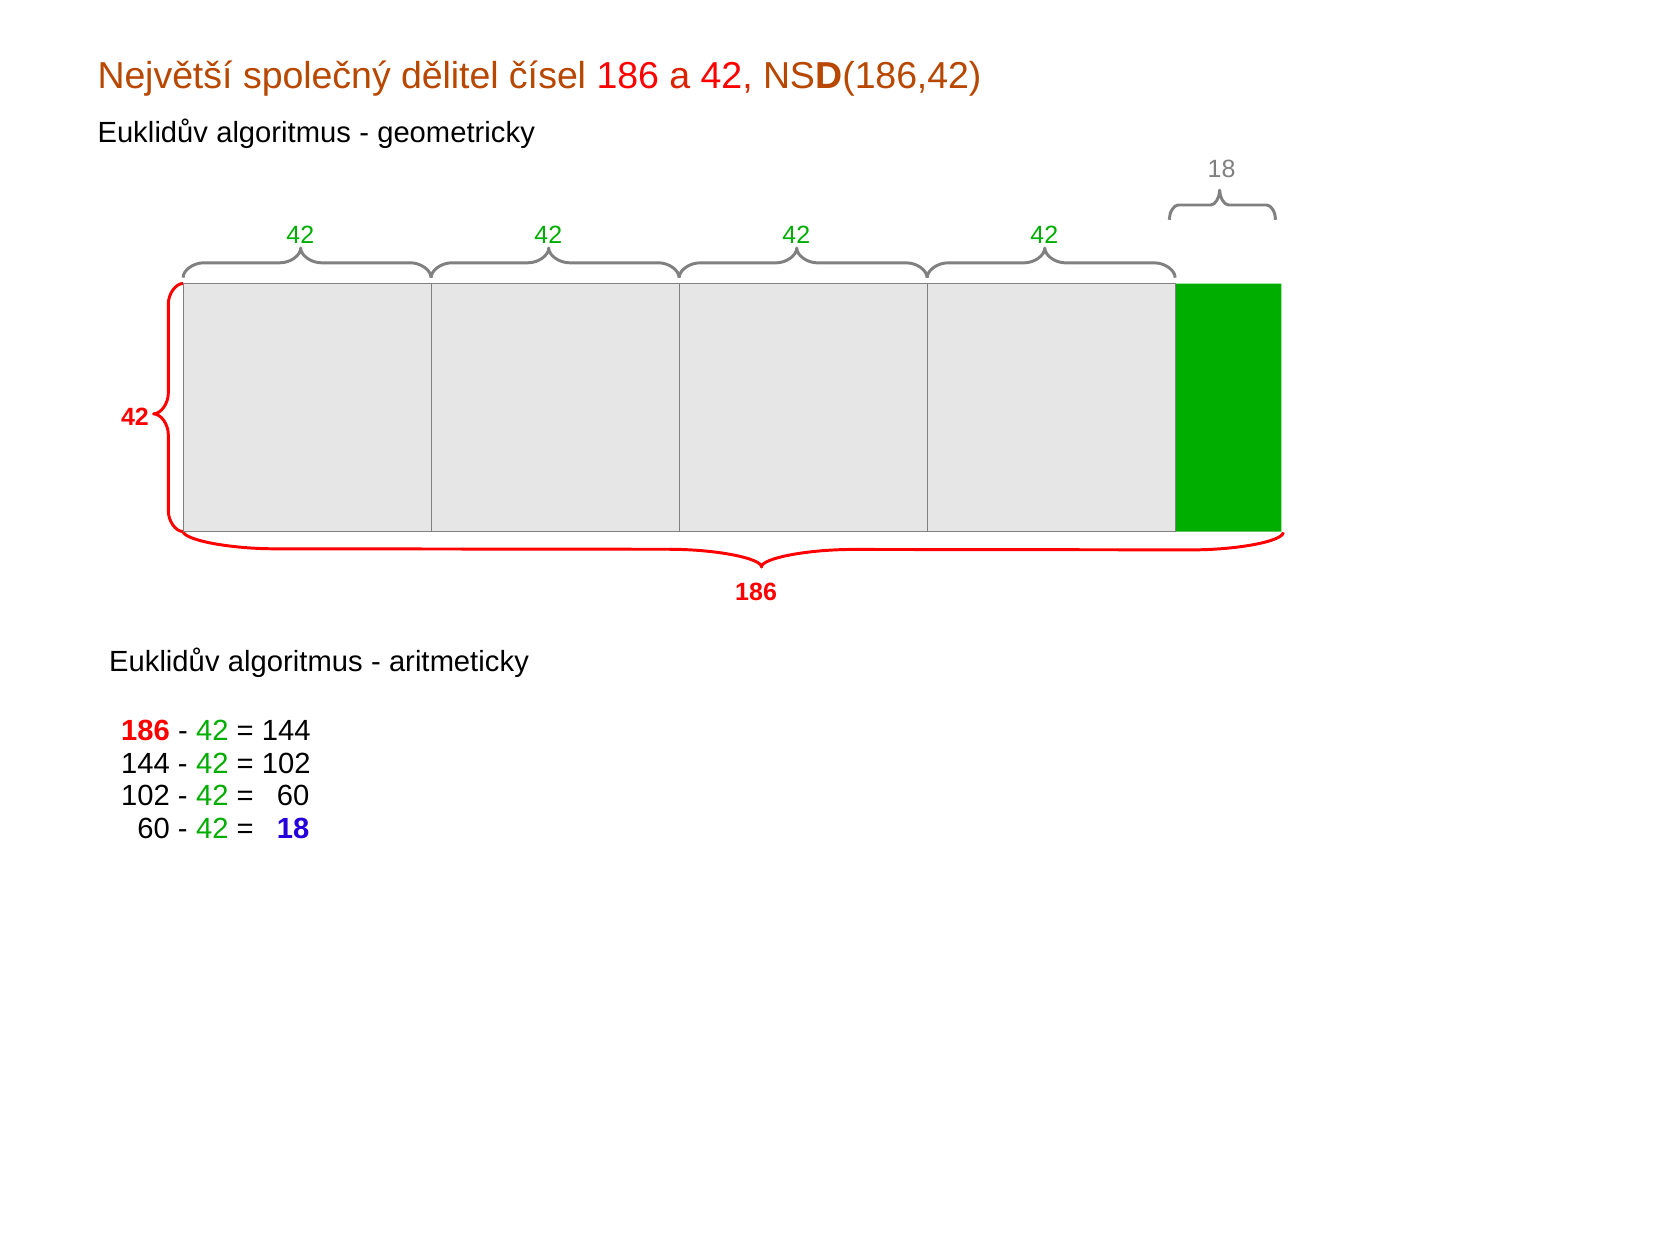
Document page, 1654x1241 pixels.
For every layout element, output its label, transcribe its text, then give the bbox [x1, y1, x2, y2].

text_box [183, 283, 1282, 532]
text_box 42 [1015, 213, 1074, 257]
text_box Euklidův algoritmus - aritmeticky [94, 637, 615, 695]
text_box 18 [1192, 147, 1251, 191]
text_box 42 [519, 213, 578, 257]
text_box 186 [720, 570, 793, 614]
text_box Největší společný dělitel čísel 186 a 42, NSD(186,42) [82, 47, 1595, 142]
text_box 42 [106, 395, 164, 439]
text_box 42 [767, 213, 826, 257]
text_box 42 [271, 213, 330, 257]
text_box Euklidův algoritmus - geometricky [82, 108, 1146, 166]
text_box 186 - 42 = 144 144 - 42 = 102 102 - 42 = x60 060 - 42 = x18 x42 - 18 = x24 x24 - 18 = xx6 x18 - 6 = x12 x12 - 6 = xx6 xx6 - 6 = xx0 [106, 706, 355, 1086]
